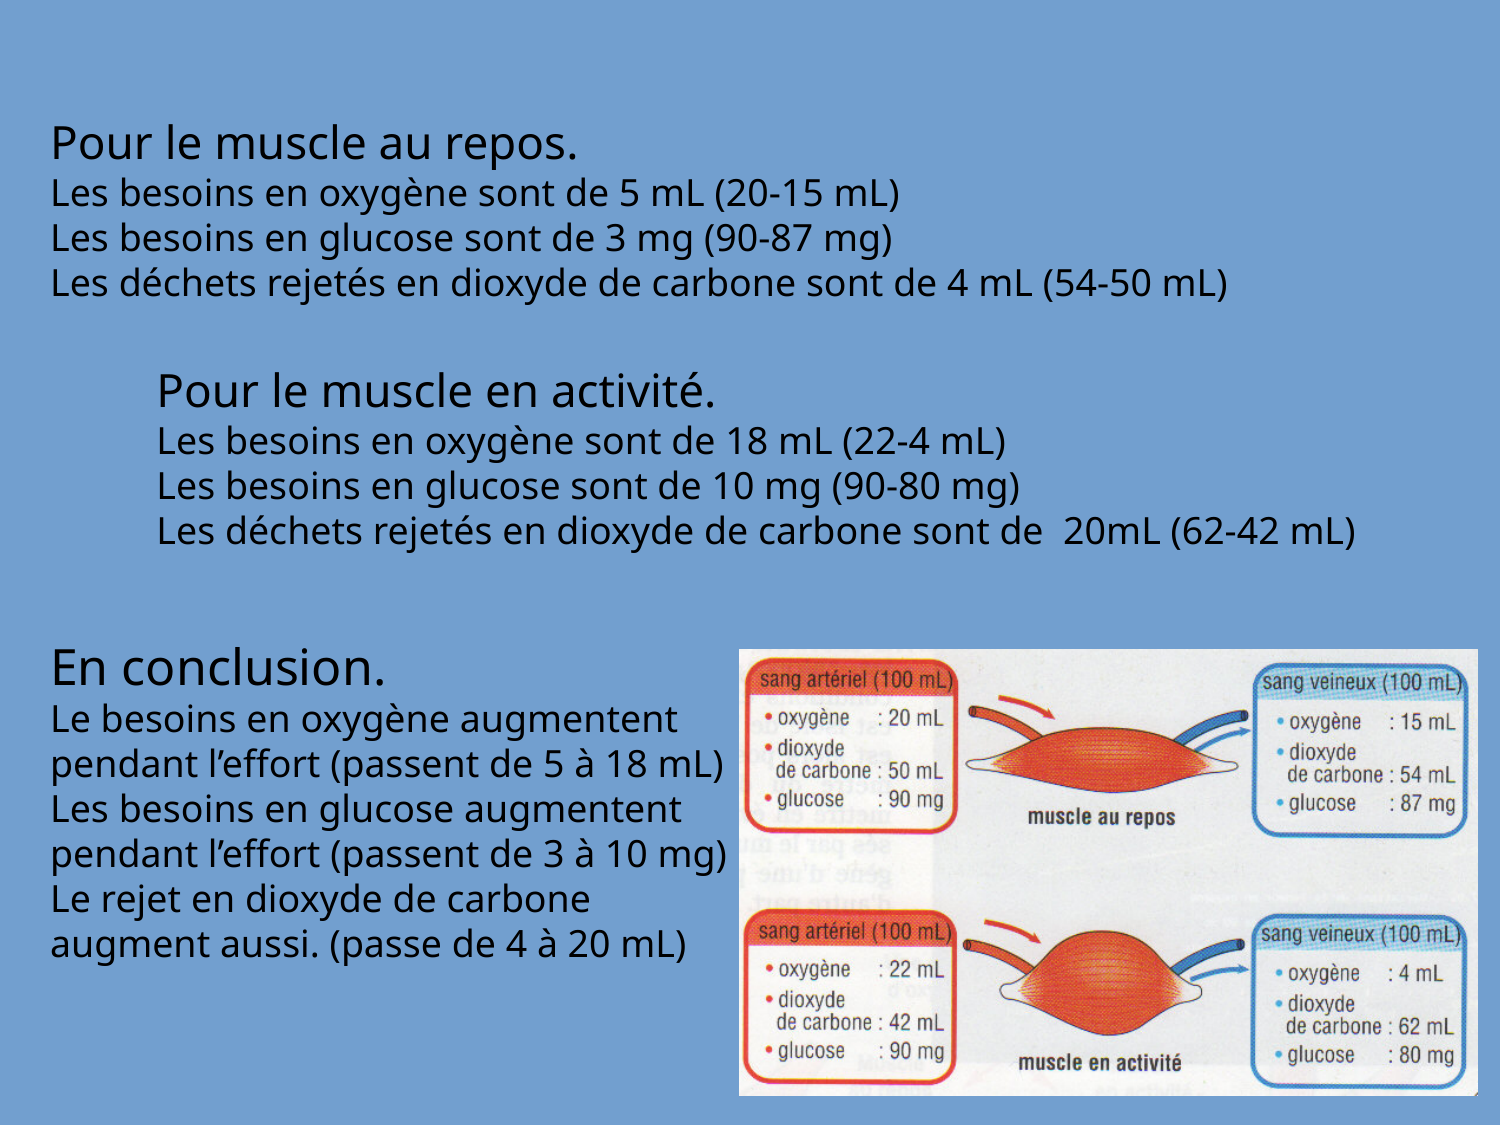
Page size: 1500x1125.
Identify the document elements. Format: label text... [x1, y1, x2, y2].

text_box Pour le muscle en activité. Les besoins en oxygène sont de 18 mL (22-4 mL) Les besoins en glucose sont de 10 mg (90-80 mg) Les déchets rejetés en dioxyde de carbone sont de 20mL (62-42 mL) [141, 354, 1477, 606]
text_box En conclusion. Le besoins en oxygène augmentent pendant l’effort (passent de 5 à 18 mL) Les besoins en glucose augmentent pendant l’effort (passent de 3 à 10 mg) Le rejet en dioxyde de carbone augment aussi. (passe de 4 à 20 mL) [35, 627, 744, 1111]
text_box Pour le muscle au repos. Les besoins en oxygène sont de 5 mL (20-15 mL) Les besoins en glucose sont de 3 mg (90-87 mg) Les déchets rejetés en dioxyde de carbone sont de 4 mL (54-50 mL) [35, 106, 1370, 312]
picture [744, 649, 1478, 1096]
